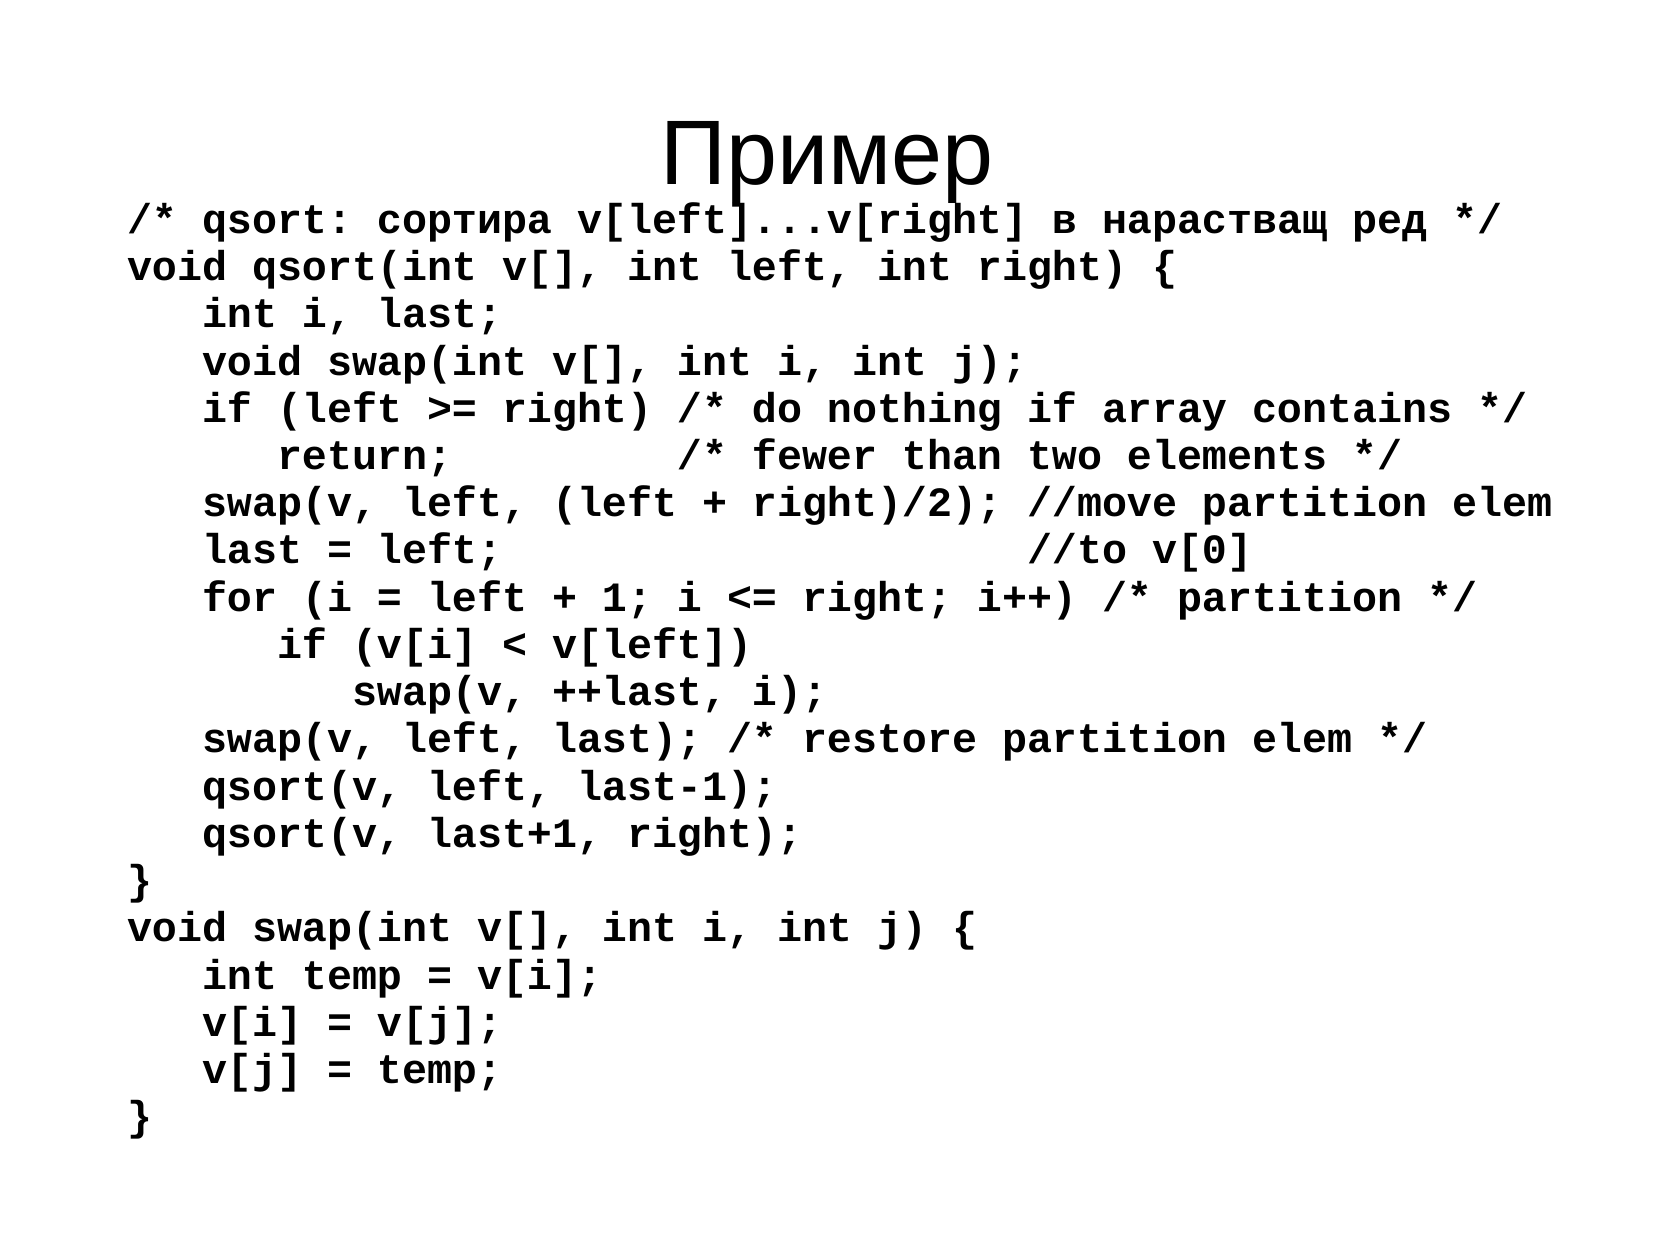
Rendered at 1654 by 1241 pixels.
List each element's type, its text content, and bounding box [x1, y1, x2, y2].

text_box /* qsort: сортира v[left]...v[right] в нарастващ ред */ void qsort(int v[], int left, int right) { int i, last; void swap(int v[], int i, int j); if (left >= right) /* do nothing if array contains */ return; /* fewer than two elements */ swap(v, left, (left + right)/2); //move partition elem last = left; //to v[0] for (i = left + 1; i <= right; i++) /* partition */ if (v[i] < v[left]) swap(v, ++last, i); swap(v, left, last); /* restore partition elem */ qsort(v, left, last-1); qsort(v, last+1, right); } void swap(int v[], int i, int j) { int temp = v[i]; v[i] = v[j]; v[j] = temp; } [112, 191, 1626, 1162]
title Пример [82, 49, 1571, 257]
